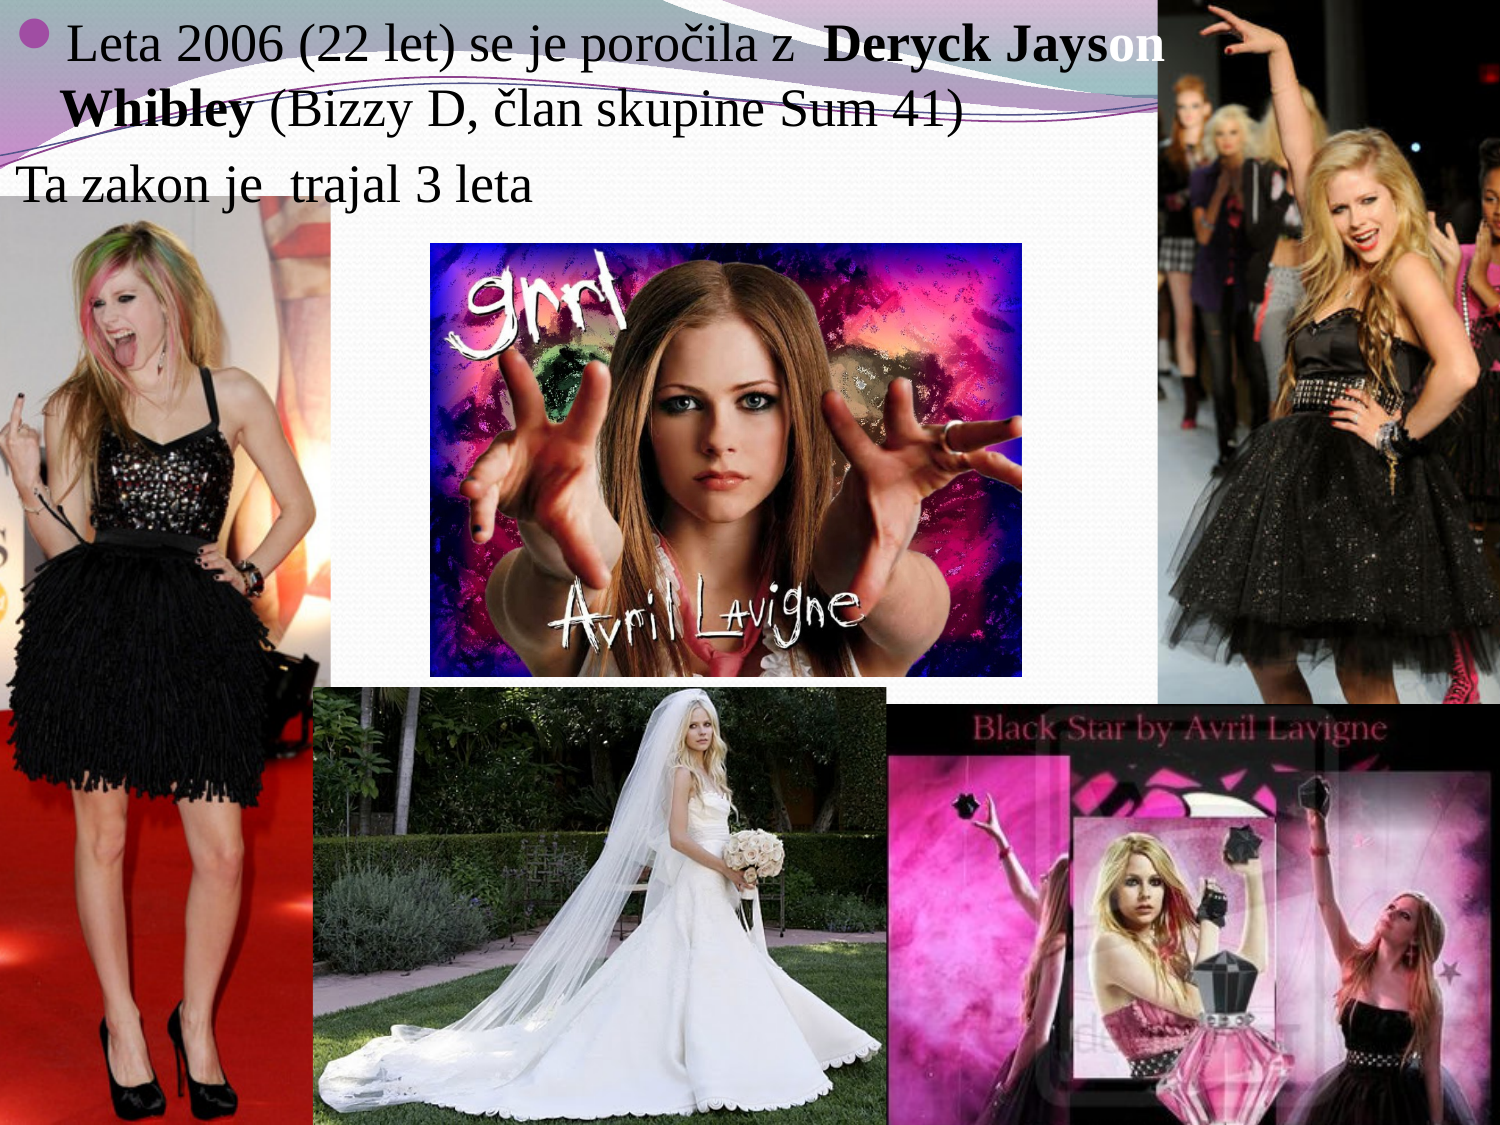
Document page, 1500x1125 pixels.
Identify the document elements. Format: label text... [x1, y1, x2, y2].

list Leta 2006 (22 let) se je poročila z Deryck Jayson Whibley (Bizzy D, član skupine Sum 41) Ta zakon je trajal 3 leta [0, 0, 1235, 528]
picture [0, 0, 1500, 1125]
